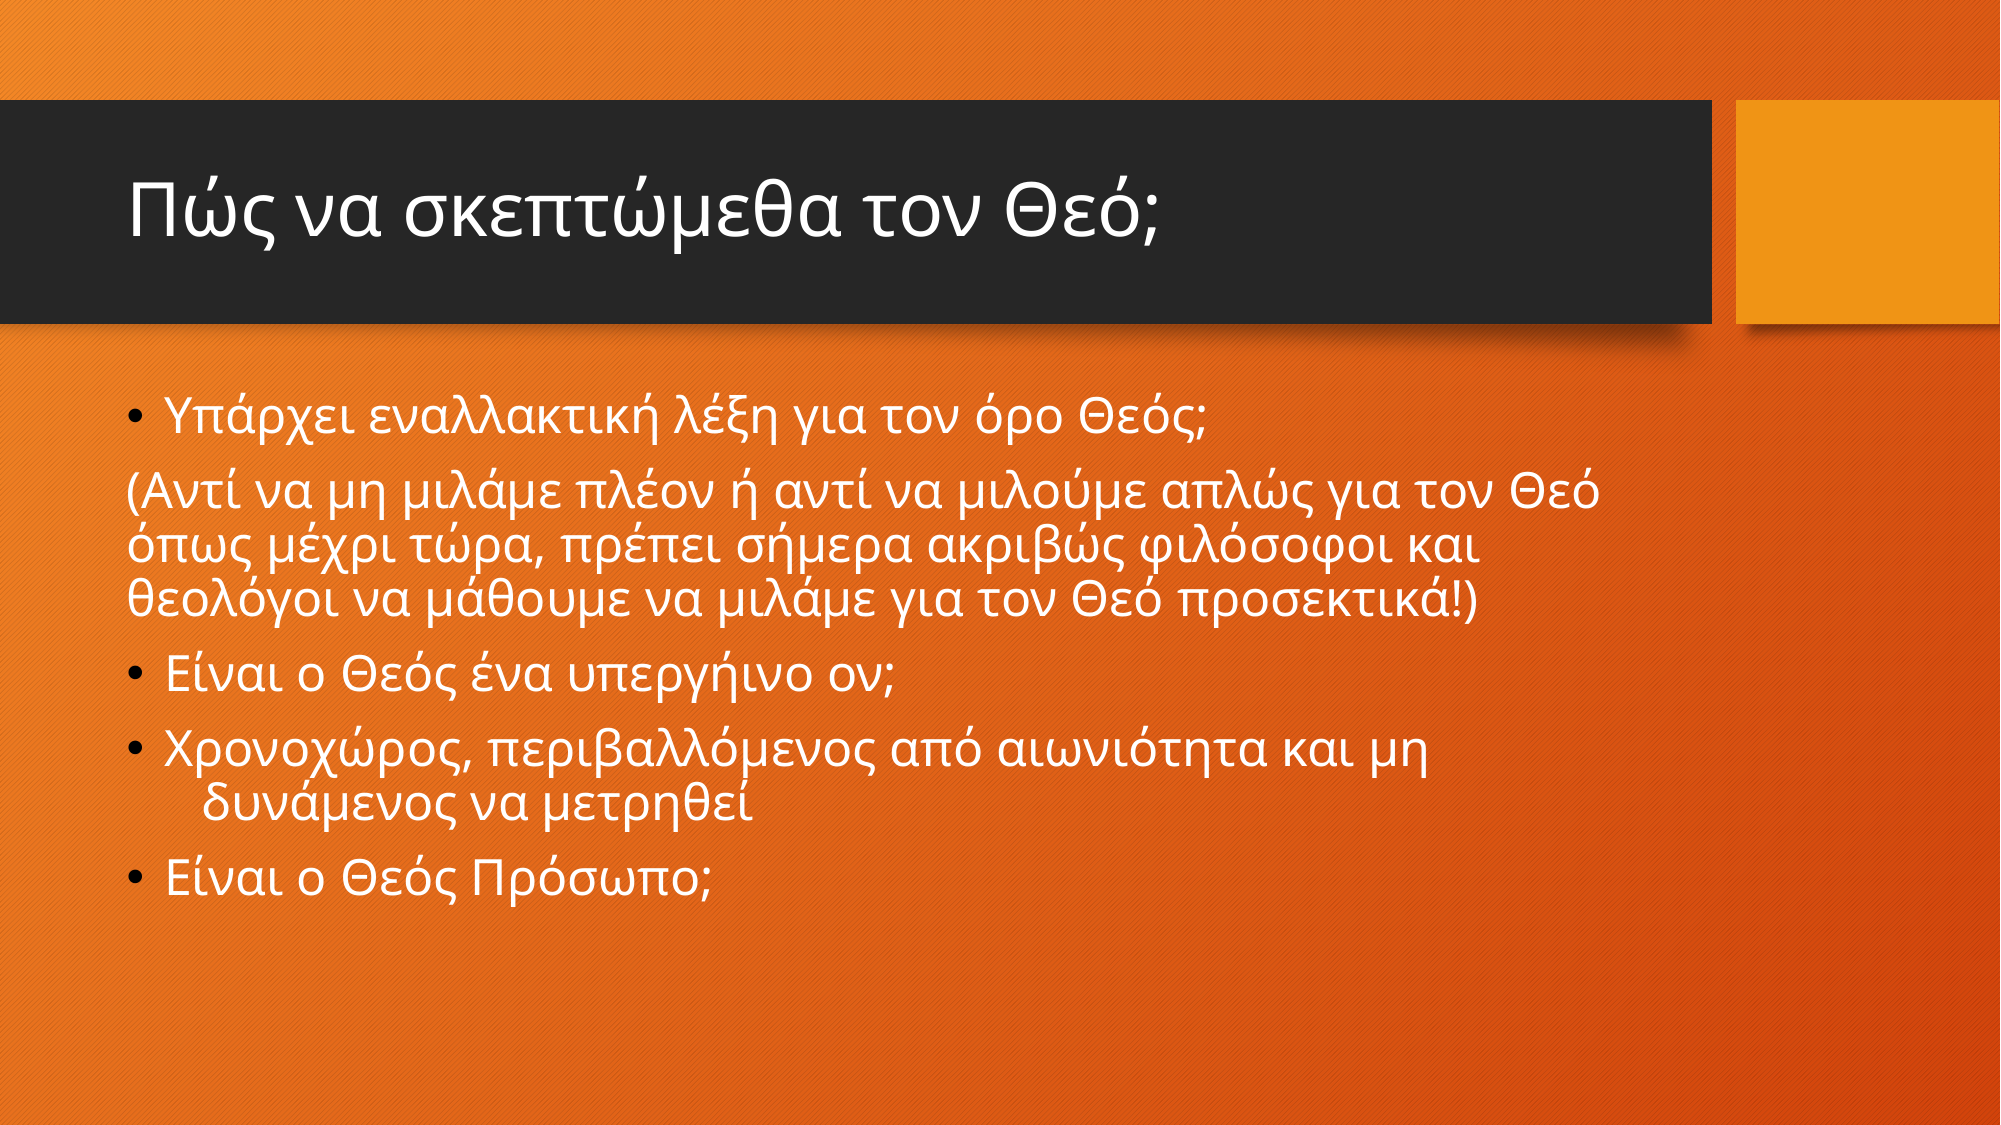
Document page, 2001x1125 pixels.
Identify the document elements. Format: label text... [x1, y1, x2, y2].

list Υπάρχει εναλλακτική λέξη για τον όρο Θεός; (Αντί να μη μιλάμε πλέον ή αντί να μιλούμε απλώς για τον Θεό όπως μέχρι τώρα, πρέπει σήμερα ακριβώς φιλόσοφοι και θεολόγοι να μάθουμε να μιλάμε για τον Θεό προσεκτικά!) Είναι ο Θεός ένα υπεργήινο ον; Χρονοχώρος, περιβαλλόμενος από αιωνιότητα και μη δυνάμενος να μετρηθεί Είναι ο Θεός Πρόσωπο; [111, 383, 1689, 974]
title Πώς να σκεπτώμεθα τον Θεό; [111, 123, 1689, 301]
